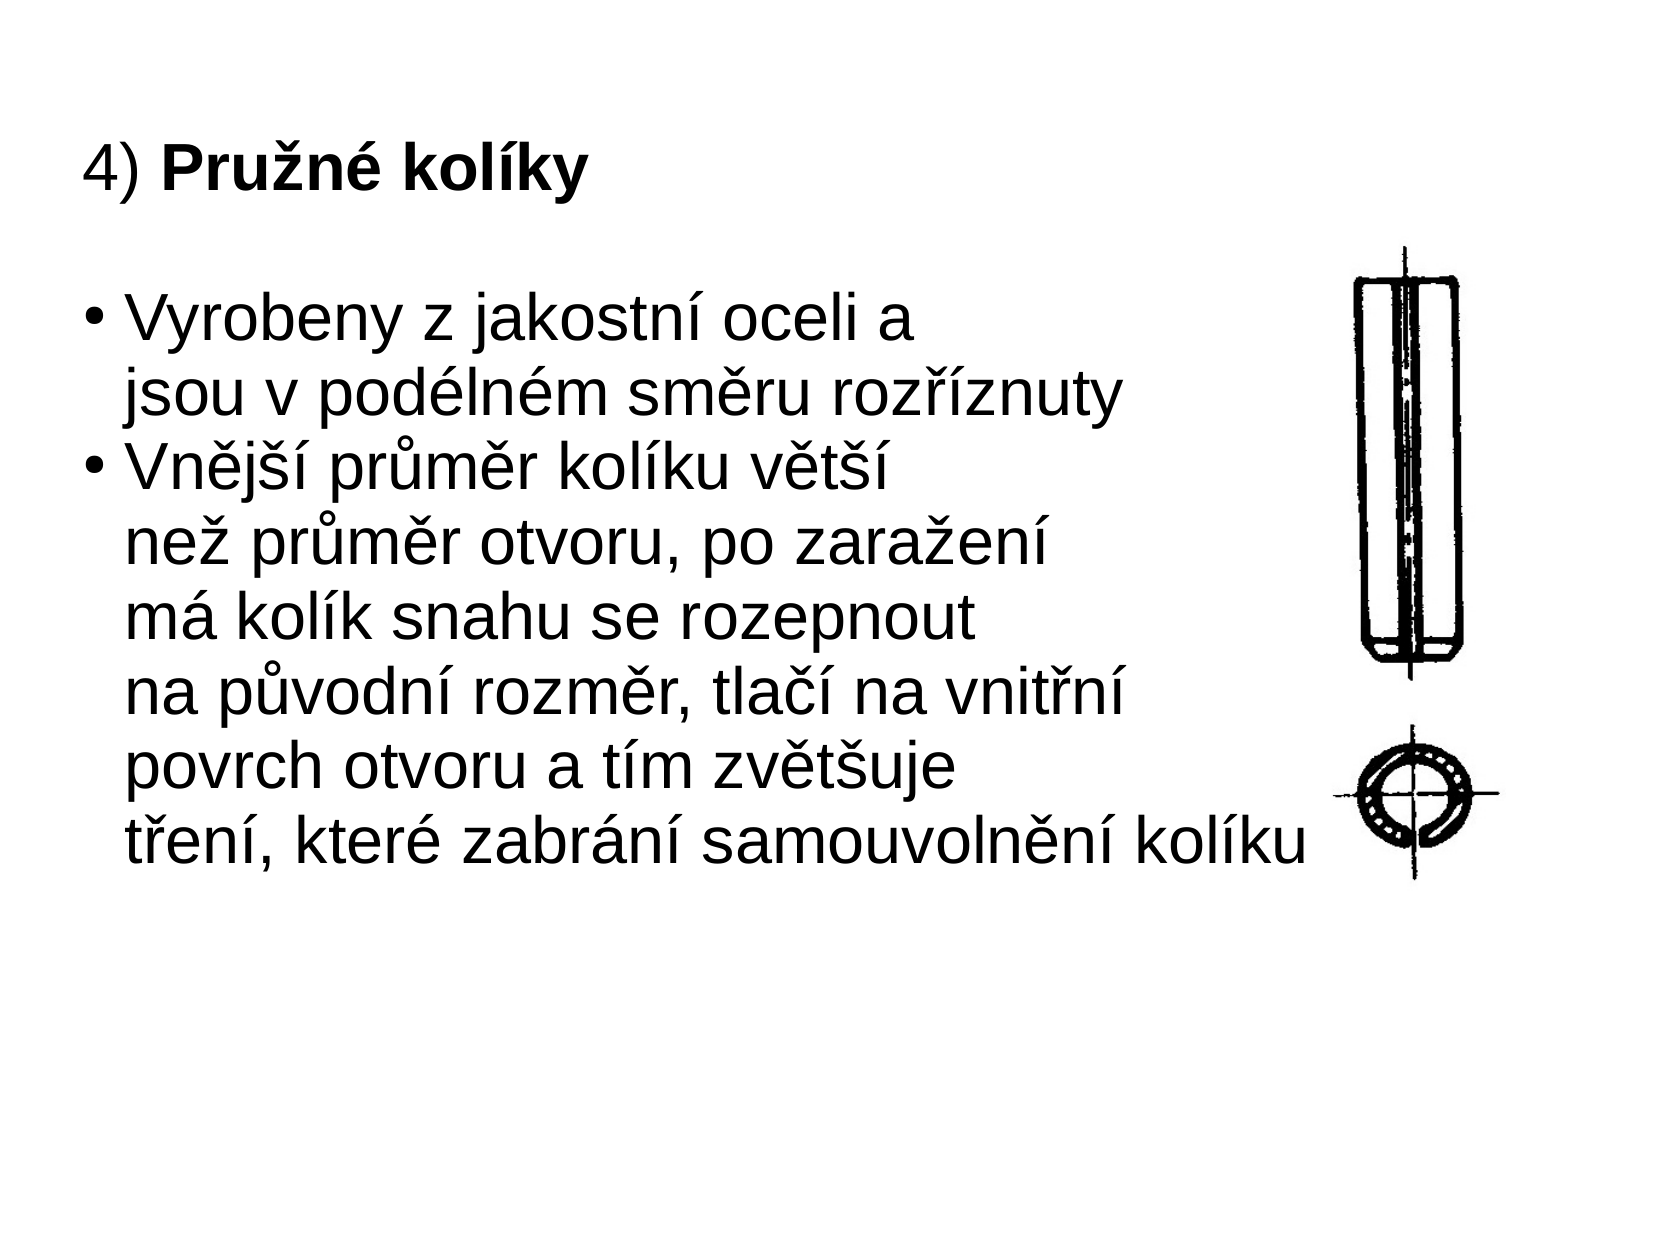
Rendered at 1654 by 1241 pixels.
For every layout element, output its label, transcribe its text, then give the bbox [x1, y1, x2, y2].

subtitle 4) Pružné kolíky Vyrobeny z jakostní oceli a jsou v podélném směru rozříznuty Vnější průměr kolíku větší než průměr otvoru, po zaražení má kolík snahu se rozepnout na původní rozměr, tlačí na vnitřní povrch otvoru a tím zvětšuje tření, které zabrání samouvolnění kolíku [82, 56, 1571, 1102]
picture [1321, 236, 1506, 906]
